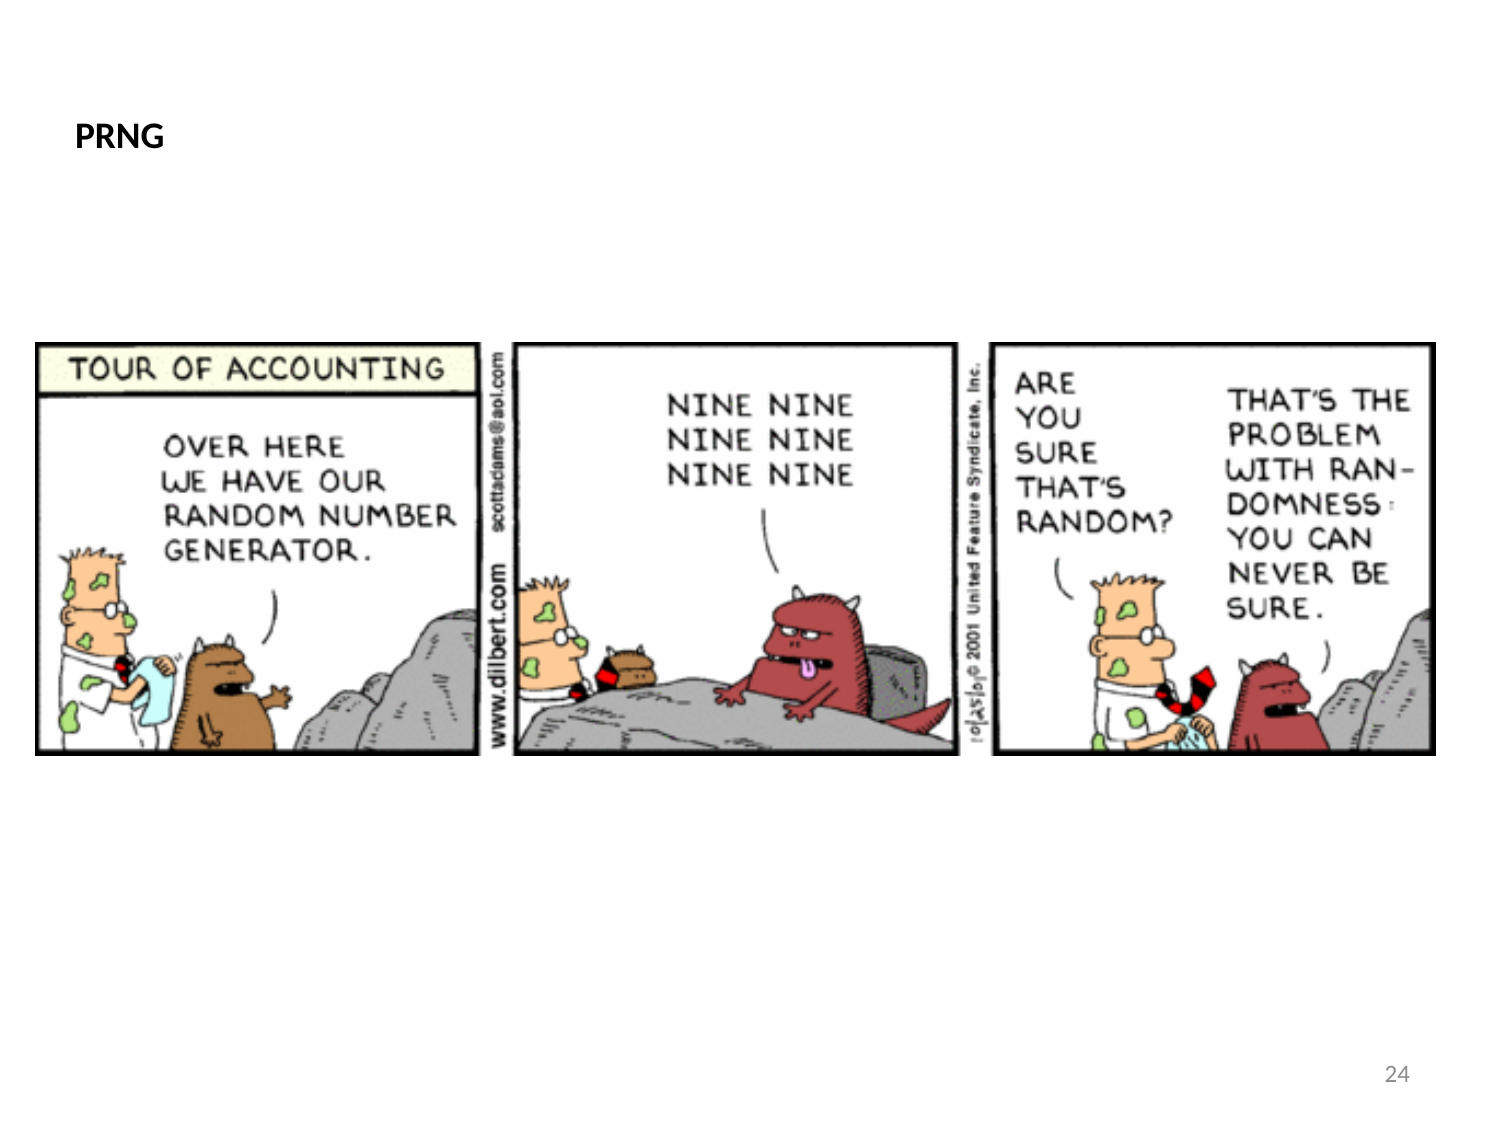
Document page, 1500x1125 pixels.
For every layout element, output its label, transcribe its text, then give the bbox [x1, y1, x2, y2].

title PRNG [75, 45, 1425, 233]
picture [35, 342, 1436, 756]
